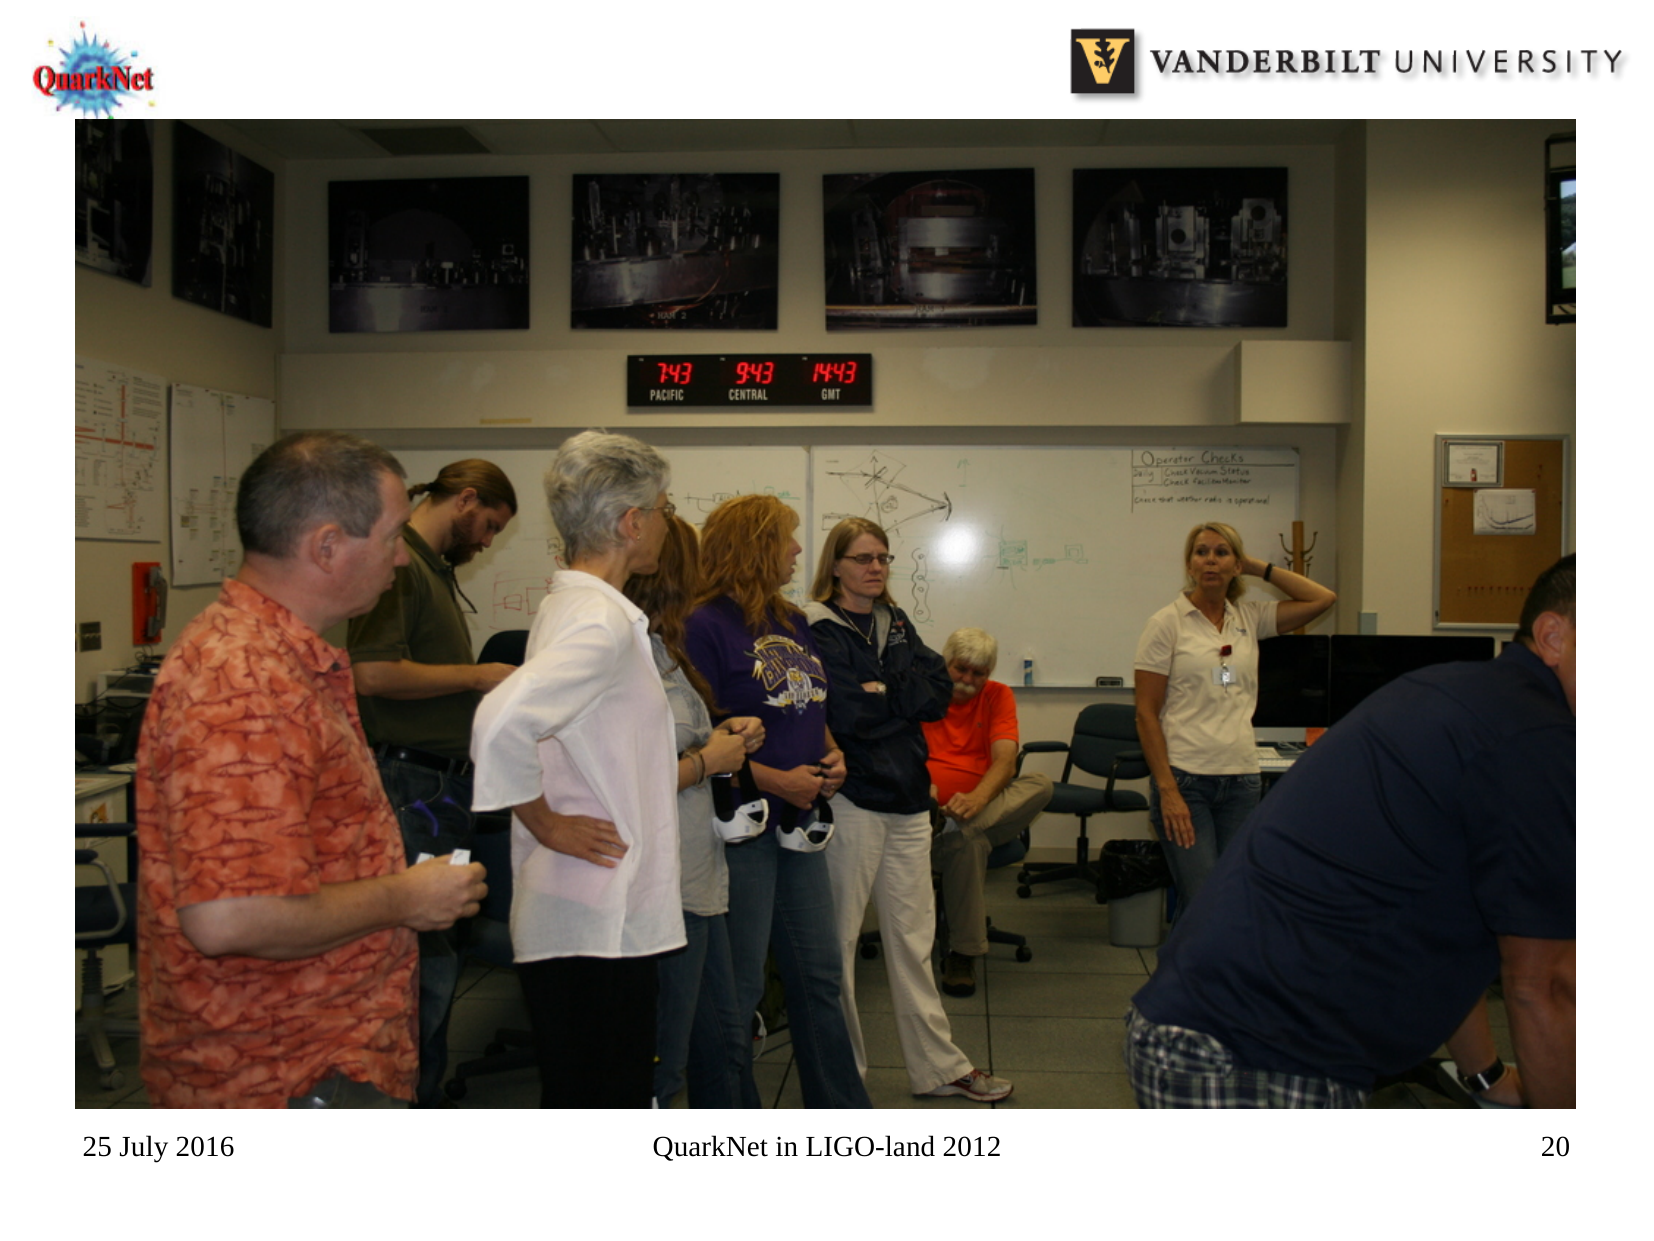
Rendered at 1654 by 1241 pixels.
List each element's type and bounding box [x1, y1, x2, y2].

picture [19, 16, 1576, 1109]
picture [1067, 25, 1637, 109]
